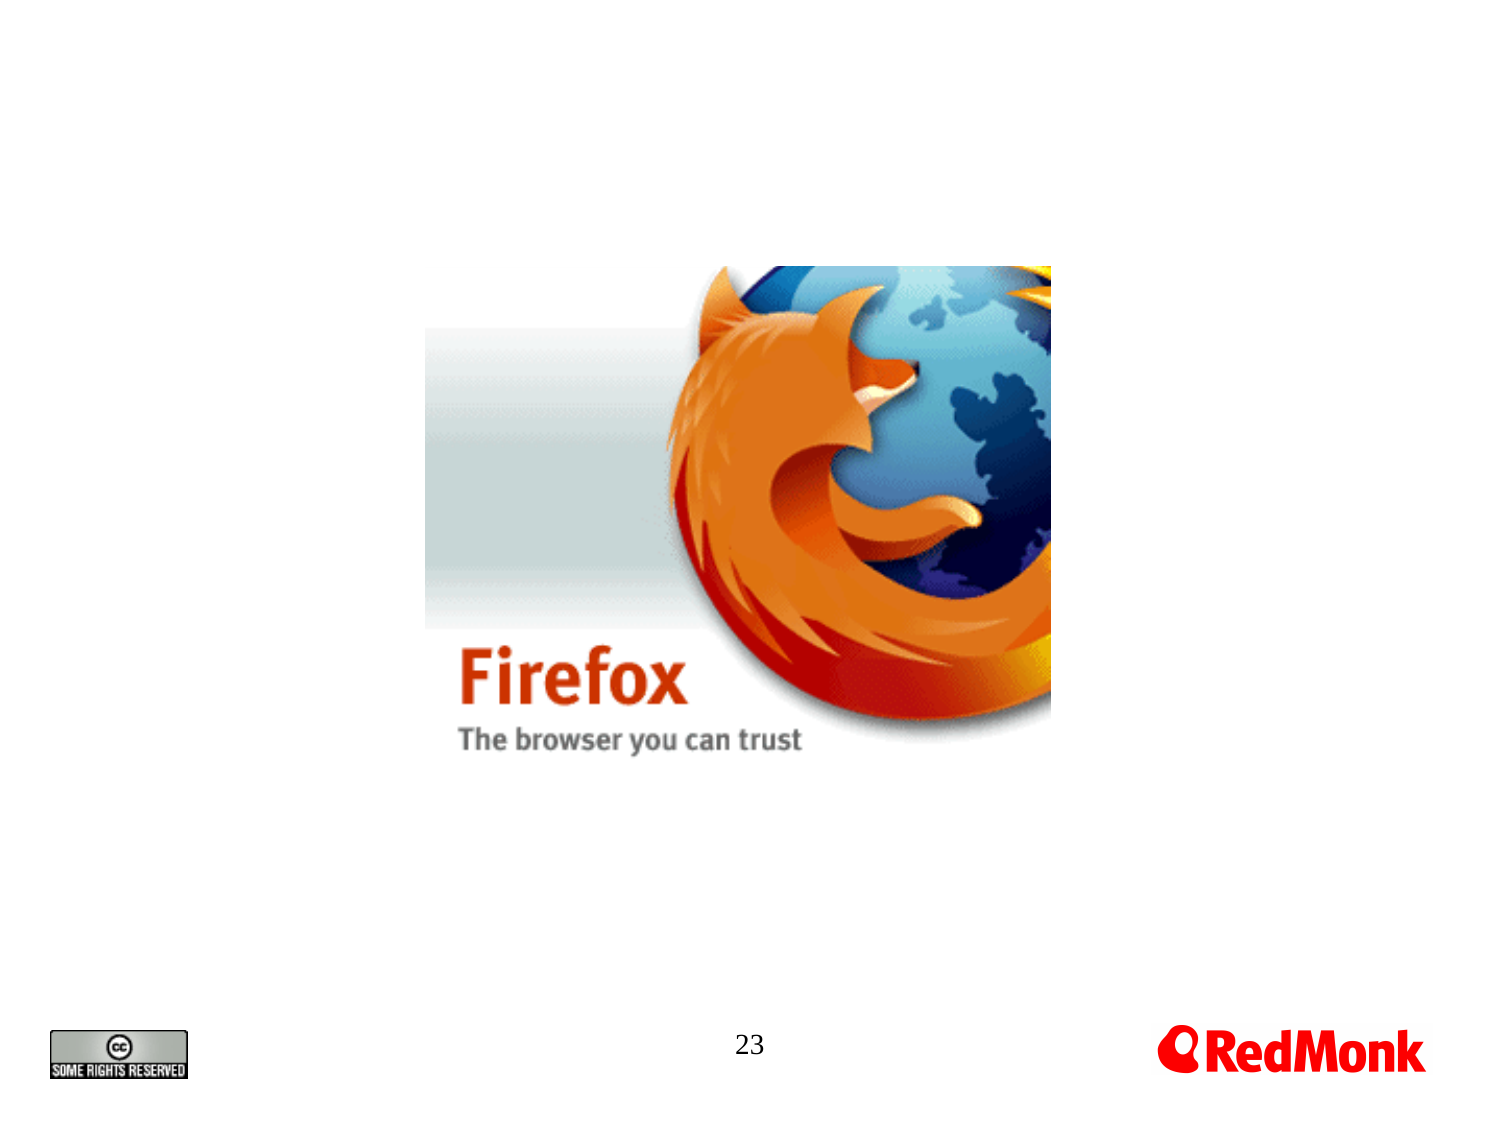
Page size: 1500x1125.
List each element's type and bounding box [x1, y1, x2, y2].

picture [50, 1030, 188, 1079]
picture [1151, 1023, 1433, 1075]
picture [425, 266, 1051, 788]
